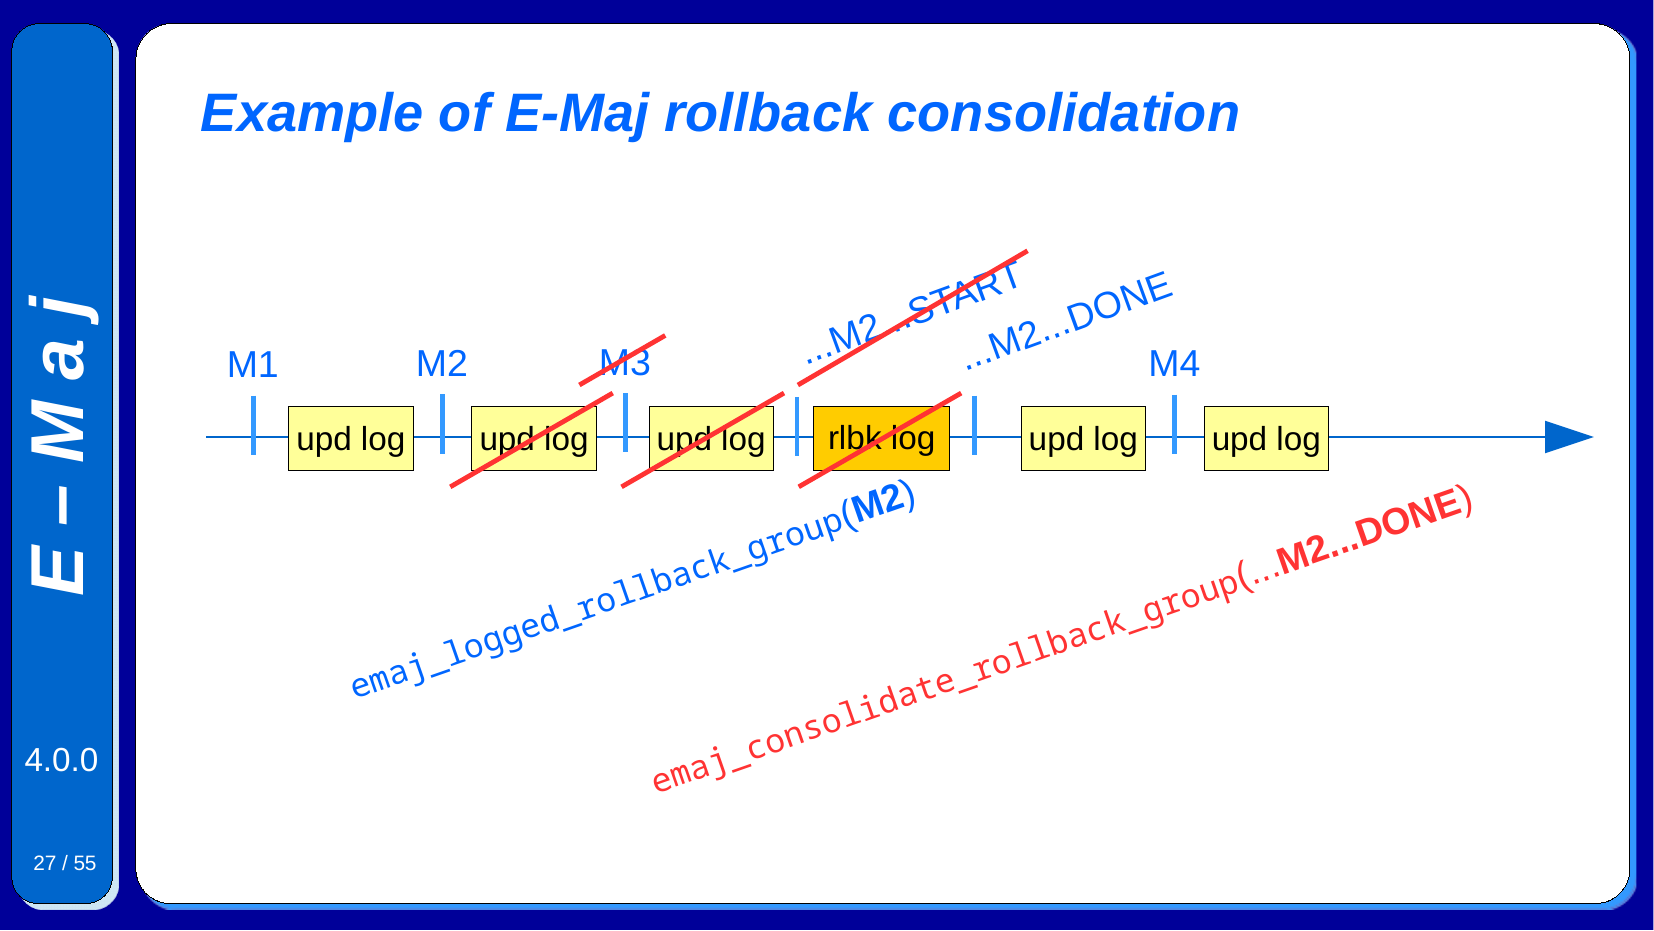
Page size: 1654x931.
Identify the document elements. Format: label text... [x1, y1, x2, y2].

text_box emaj_logged_rollback_group(M2) [326, 471, 941, 731]
text_box upd log [649, 406, 755, 467]
text_box rlbk log [813, 406, 932, 471]
text_box M3 [584, 339, 666, 392]
text_box upd log [471, 406, 583, 471]
text_box upd log [288, 406, 414, 471]
text_box upd log [656, 406, 774, 471]
text_box M3 [584, 334, 661, 378]
text_box ...M2...DONE [937, 250, 1195, 391]
text_box upd log [485, 406, 597, 471]
text_box M4 [1133, 335, 1216, 393]
text_box upd log [1204, 406, 1329, 471]
text_box M2 [401, 335, 483, 393]
text_box M1 [212, 336, 294, 394]
text_box emaj_consolidate_rollback_group(...M2...DONE) [627, 462, 1499, 825]
title Example of E-Maj rollback consolidation [200, 34, 1575, 191]
text_box ...M2...START [777, 241, 1046, 383]
text_box upd log [1021, 406, 1146, 471]
text_box rlbk log [833, 406, 950, 471]
